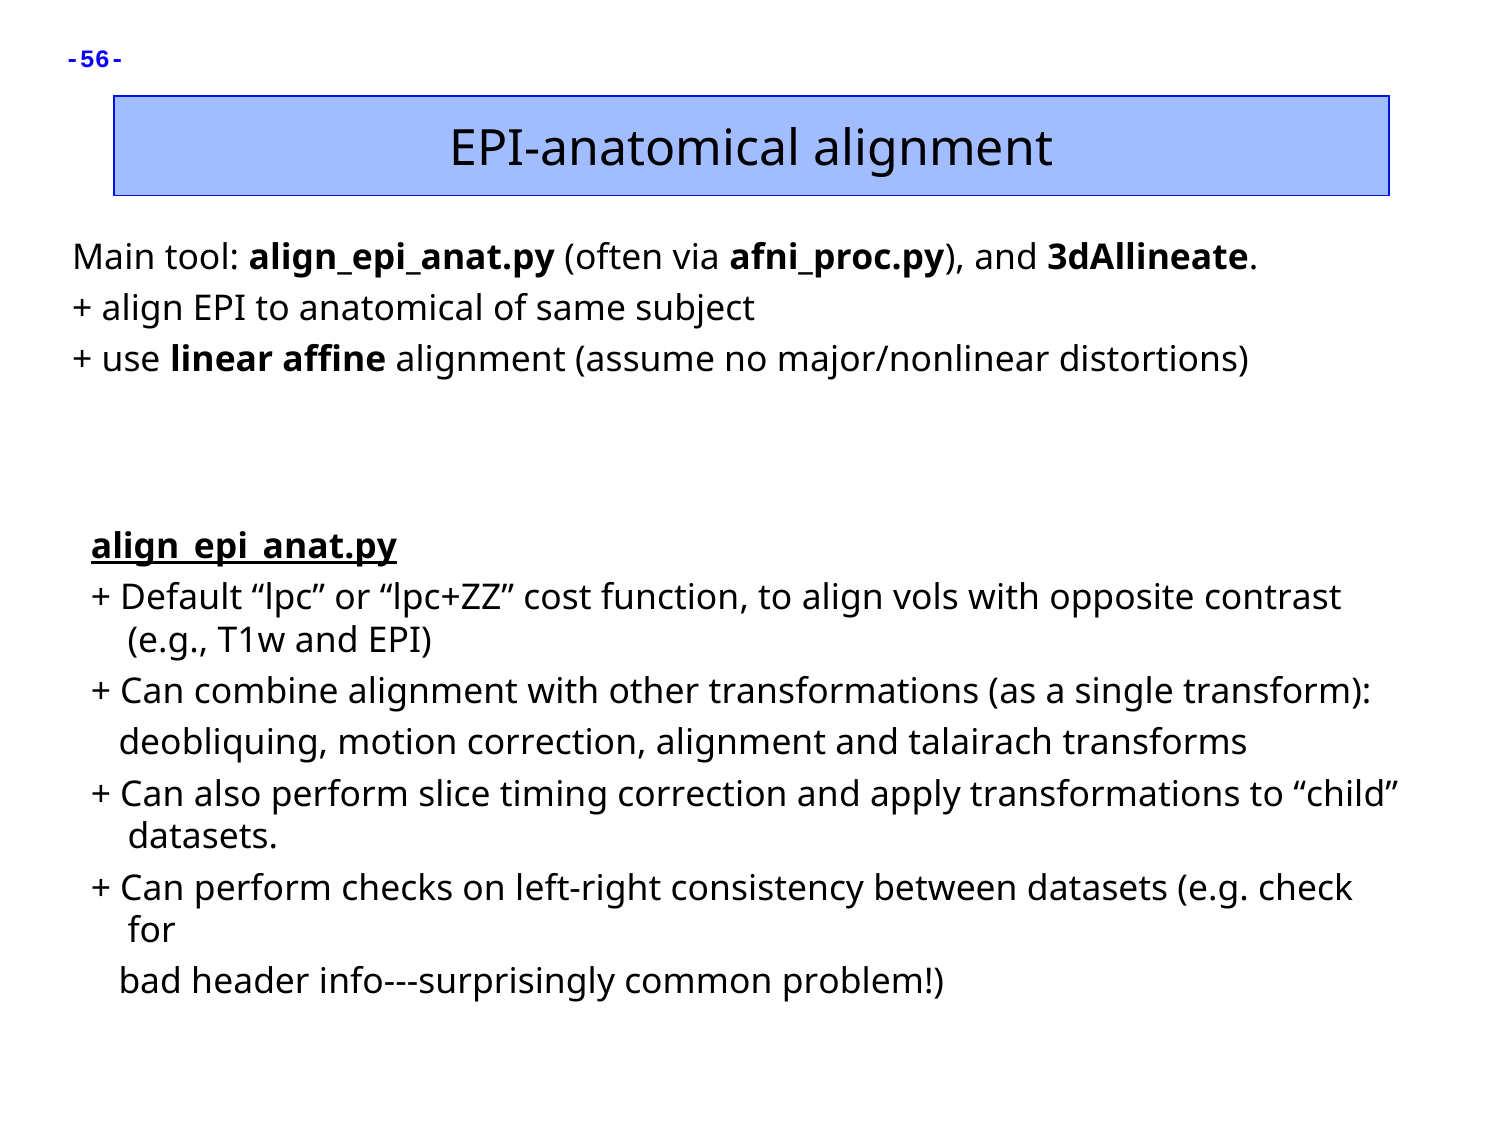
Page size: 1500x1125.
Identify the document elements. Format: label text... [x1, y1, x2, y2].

text_box align_epi_anat.py + Default “lpc” or “lpc+ZZ” cost function, to align vols with opposite contrast (e.g., T1w and EPI) + Can combine alignment with other transformations (as a single transform): deobliquing, motion correction, alignment and talairach transforms + Can also perform slice timing correction and apply transformations to “child” datasets. + Can perform checks on left-right consistency between datasets (e.g. check for bad header info---surprisingly common problem!) [74, 515, 1423, 1018]
text_box Main tool: align_epi_anat.py (often via afni_proc.py), and 3dAllineate. + align EPI to anatomical of same subject + use linear affine alignment (assume no major/nonlinear distortions) [19, 226, 1478, 387]
text_box EPI-anatomical alignment [114, 95, 1389, 196]
